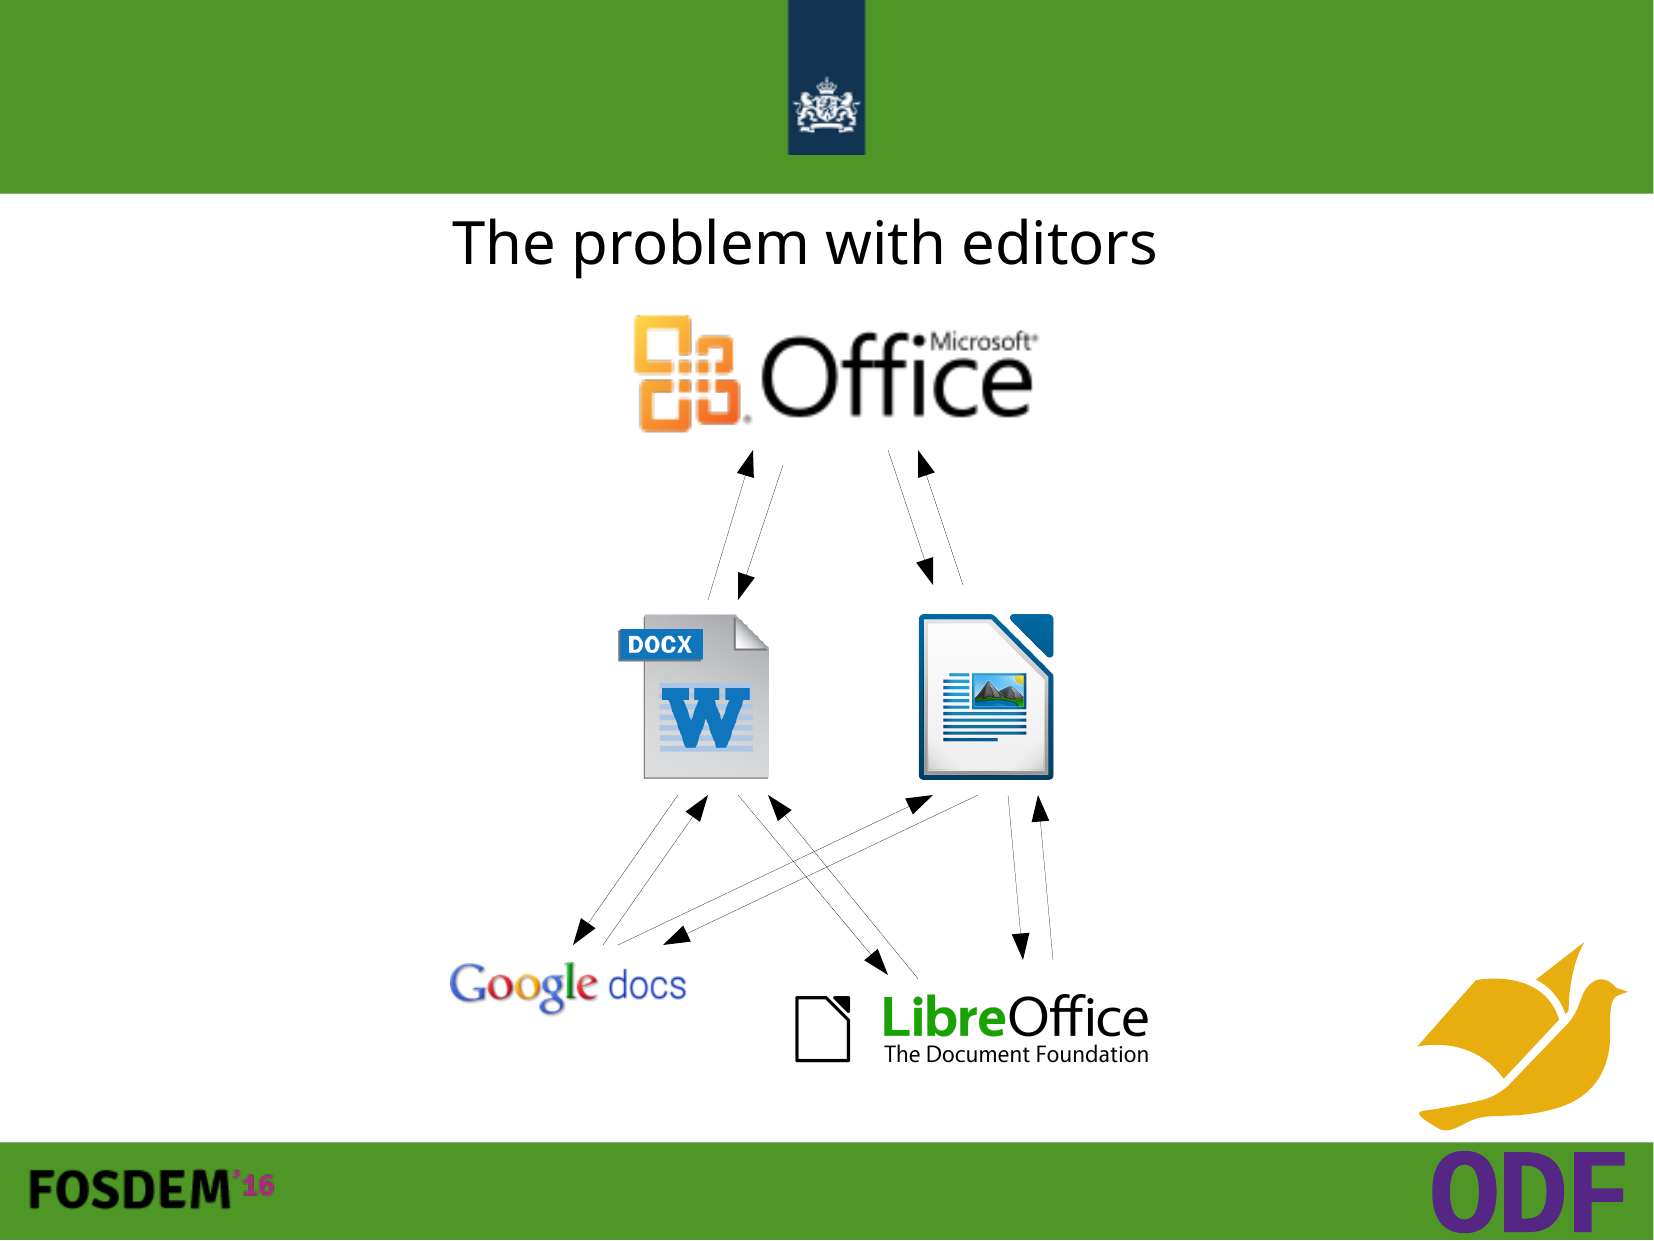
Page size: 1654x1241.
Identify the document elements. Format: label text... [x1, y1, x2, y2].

picture [633, 314, 1047, 436]
picture [774, 978, 1174, 1081]
picture [903, 614, 1069, 781]
picture [450, 962, 687, 1021]
picture [618, 614, 769, 779]
picture [22, 1142, 343, 1232]
title The problem with editors [452, 138, 1202, 346]
picture [0, 0, 1654, 155]
